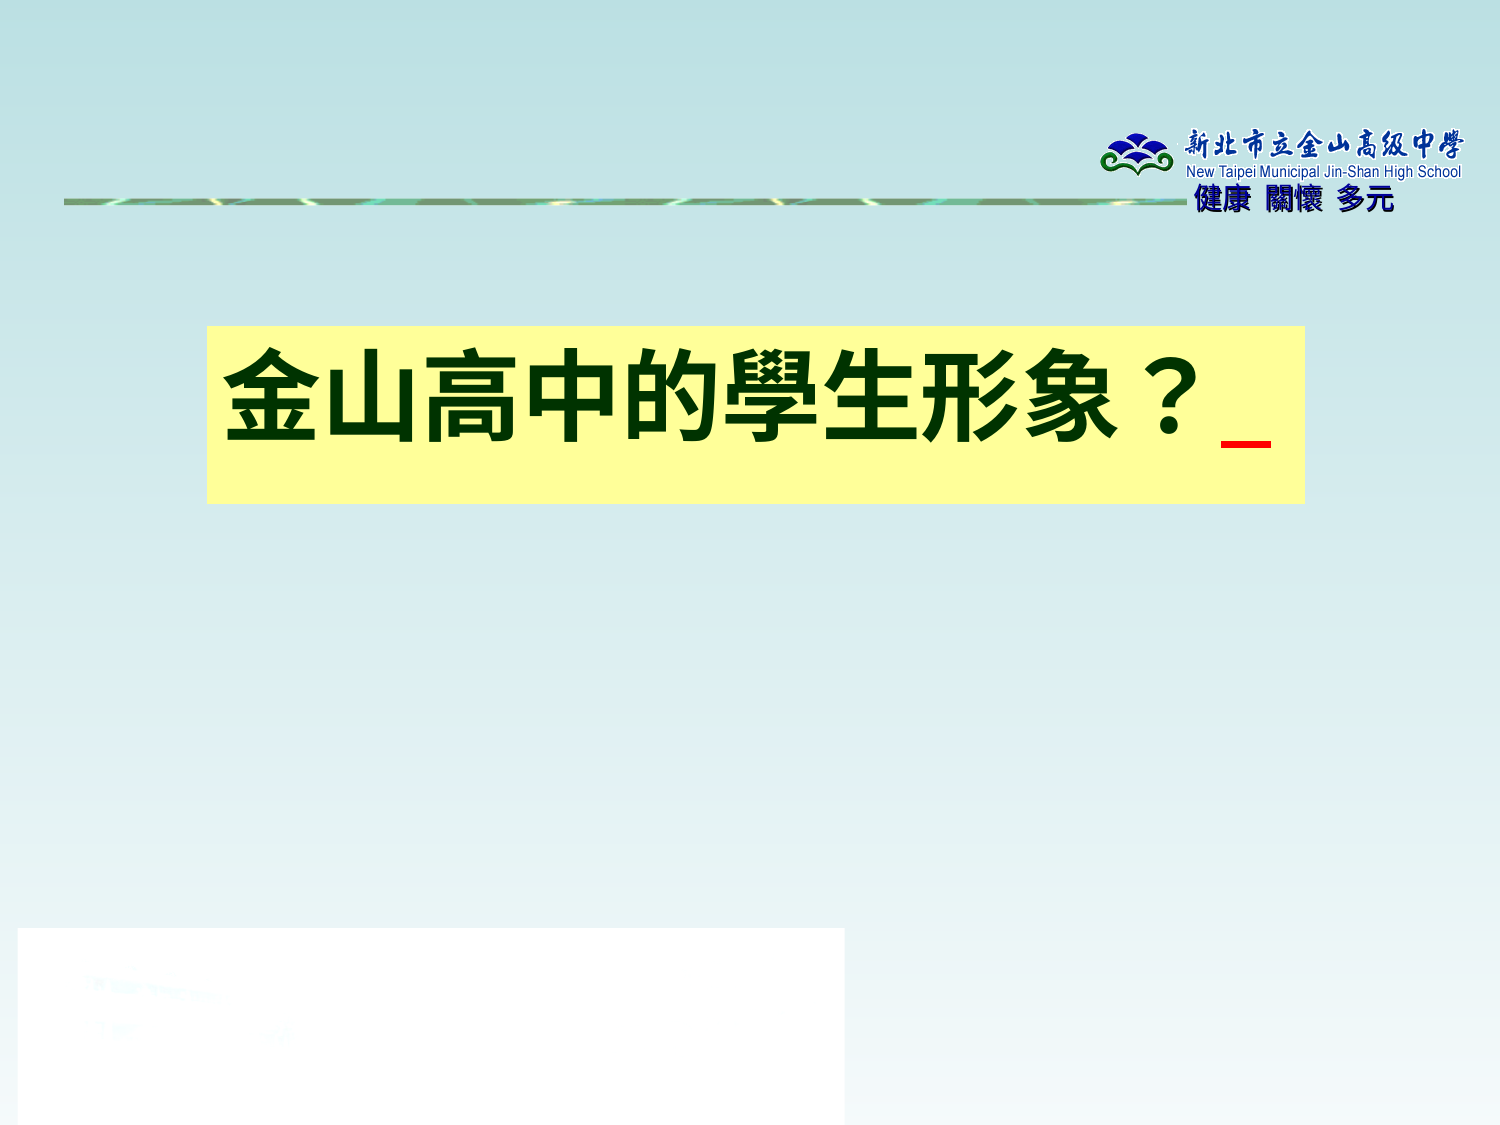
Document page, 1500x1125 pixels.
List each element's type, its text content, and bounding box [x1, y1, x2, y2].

text_box 金山高中的學生形象？ [207, 326, 1305, 504]
